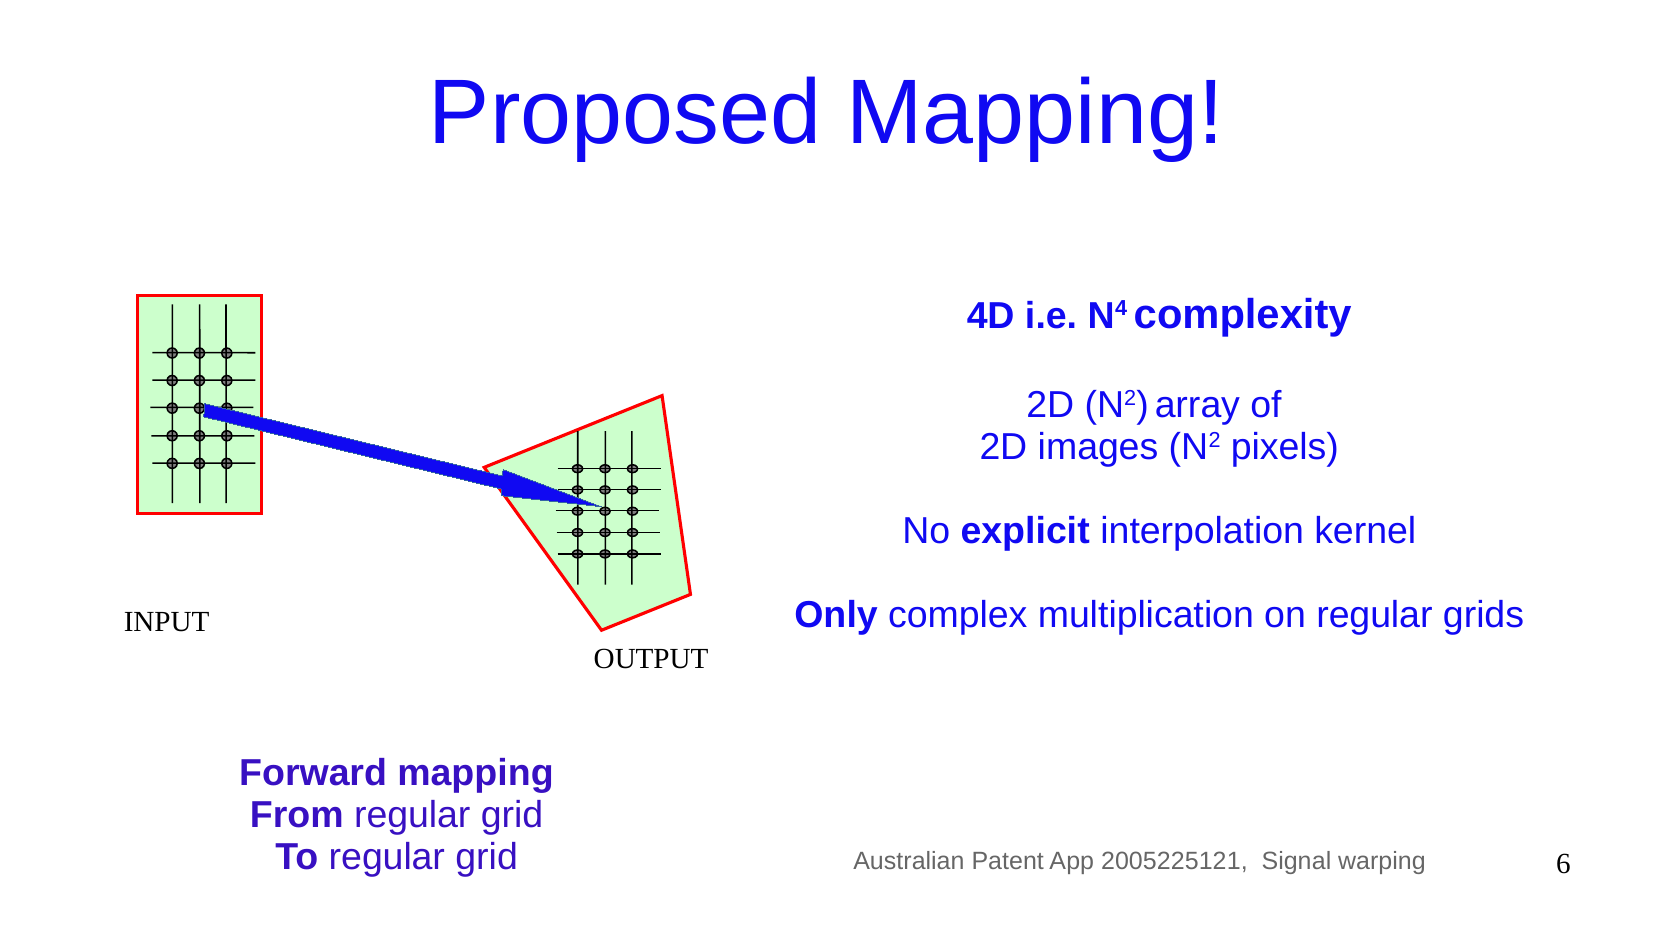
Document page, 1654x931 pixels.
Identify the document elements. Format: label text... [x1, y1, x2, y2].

title Proposed Mapping! [82, 33, 1571, 189]
text_box Australian Patent App 2005225121, Signal warping [838, 839, 1548, 931]
text_box INPUT [108, 582, 225, 653]
text_box 4D i.e. N4 complexity 2D (N2) array of 2D images (N2 pixels) No explicit interpolation kernel Only complex multiplication on regular grids [779, 283, 1595, 644]
text_box Forward mapping From regular grid To regular grid [224, 744, 591, 885]
text_box OUTPUT [578, 618, 736, 686]
text_box [137, 295, 691, 631]
